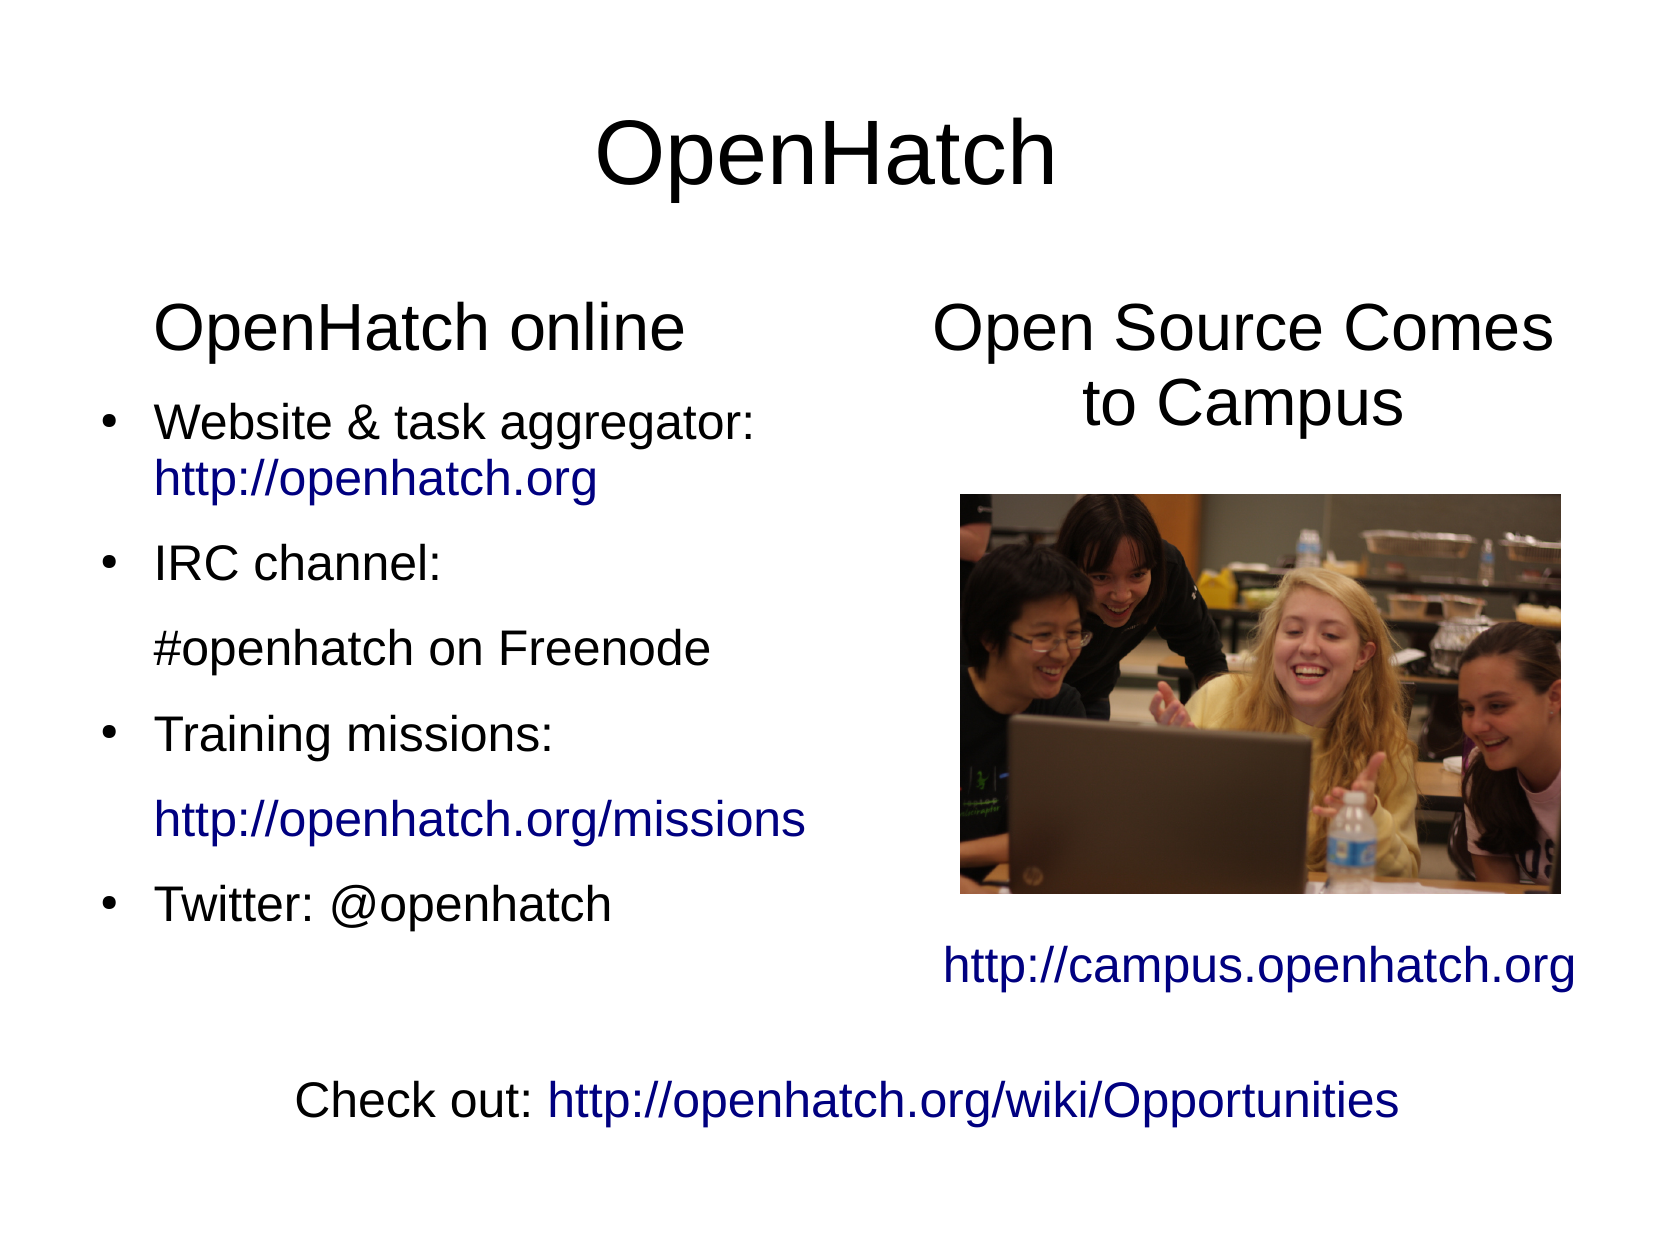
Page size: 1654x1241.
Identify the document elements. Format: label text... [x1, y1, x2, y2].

list Open Source Comes to Campus [845, 290, 1572, 1010]
title OpenHatch [82, 49, 1571, 257]
text_box http://campus.openhatch.org [915, 930, 1606, 1057]
list OpenHatch online Website & task aggregator: http://openhatch.org IRC channel: #openhatch on Freenode Training missions: http://openhatch.org/missions Twitter: @openhatch [82, 290, 809, 1010]
text_box Check out: http://openhatch.org/wiki/Opportunities [135, 1065, 1561, 1155]
picture [960, 494, 1561, 894]
